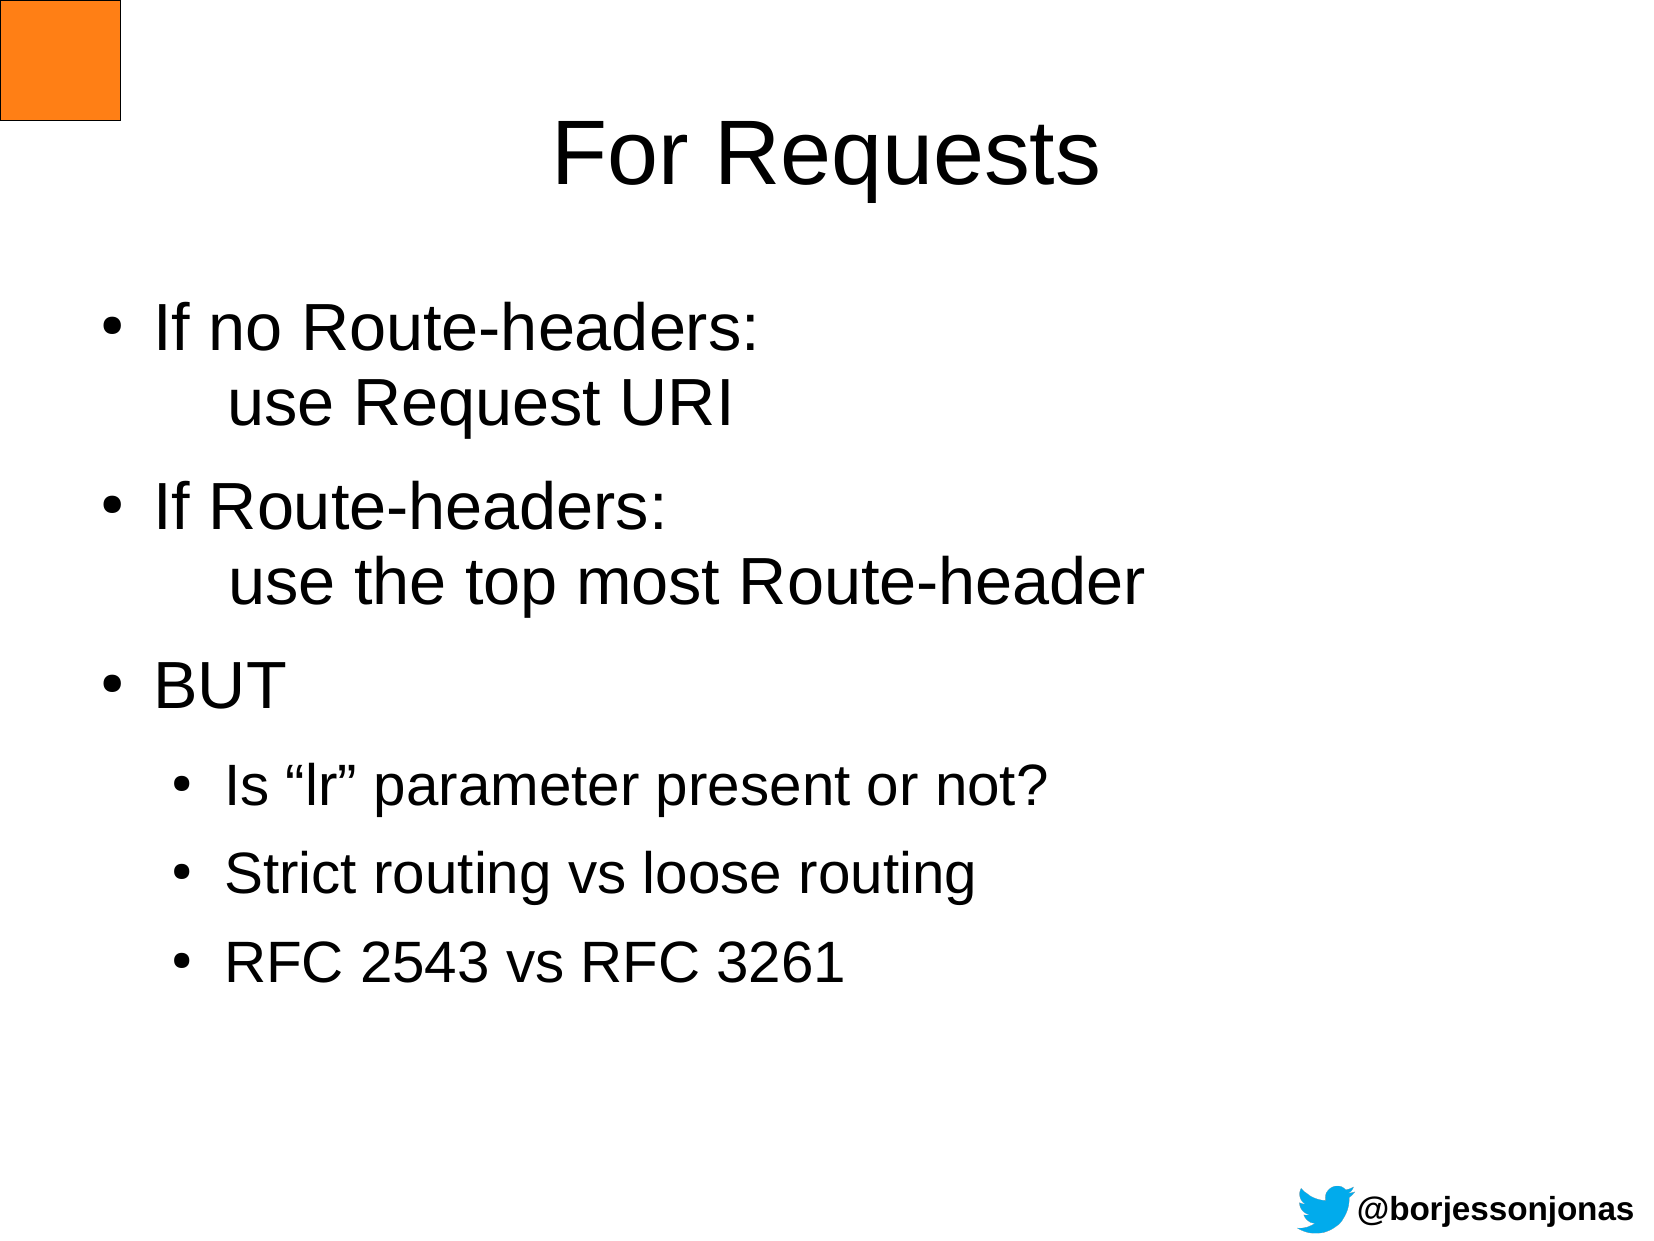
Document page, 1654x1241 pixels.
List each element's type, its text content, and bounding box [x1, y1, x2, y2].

title For Requests [82, 49, 1571, 257]
picture [1277, 1160, 1375, 1241]
list If no Route-headers: use Request URI If Route-headers: use the top most Route-header BUT Is “lr” parameter present or not? Strict routing vs loose routing RFC 2543 vs RFC 3261 [82, 290, 1571, 1109]
